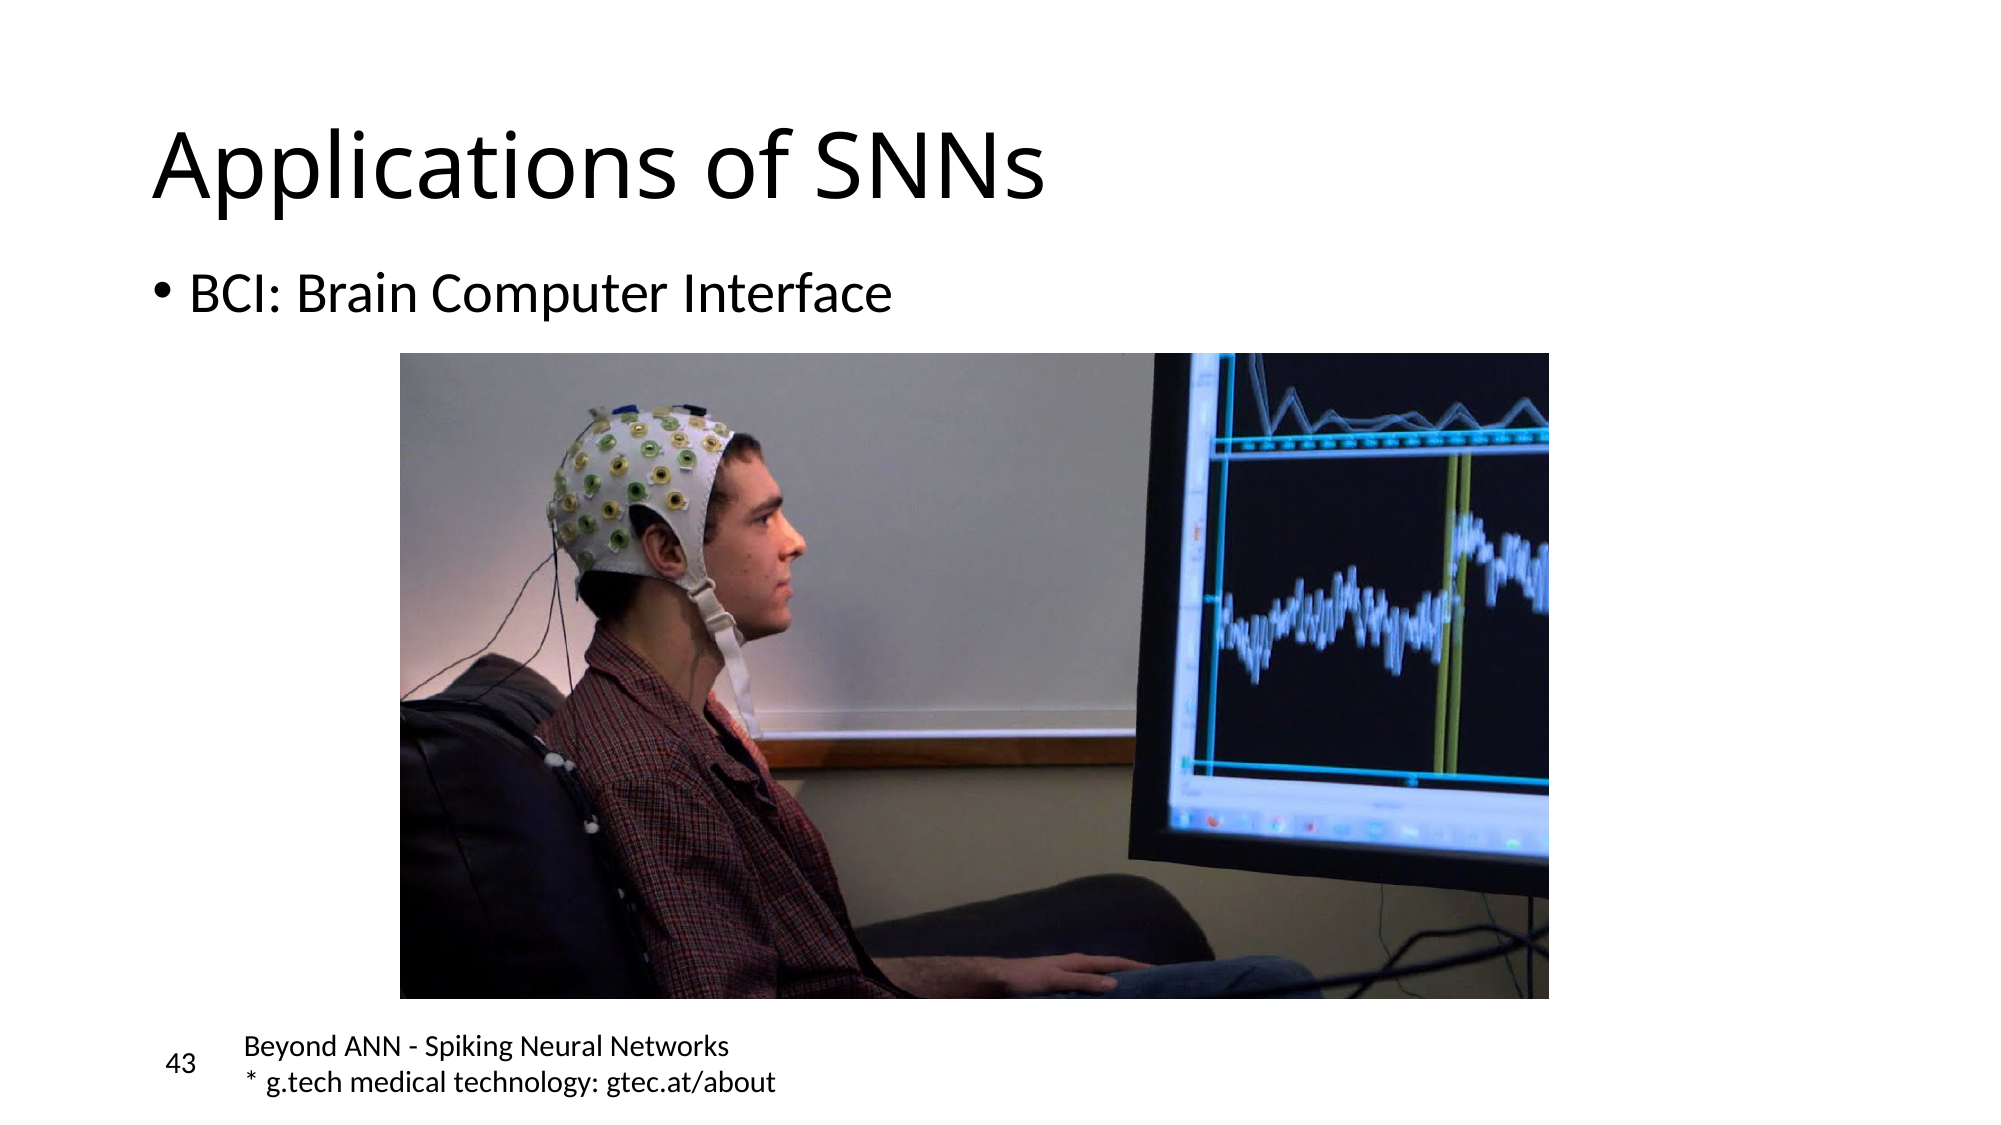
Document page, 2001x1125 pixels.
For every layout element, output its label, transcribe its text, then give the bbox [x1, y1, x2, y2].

picture [400, 353, 1549, 999]
list BCI: Brain Computer Interface [137, 254, 1863, 969]
text_box Beyond ANN - Spiking Neural Networks * g.tech medical technology: gtec.at/about [244, 999, 1785, 1125]
title Applications of SNNs [137, 59, 1863, 254]
text_box [0, 999, 244, 1125]
